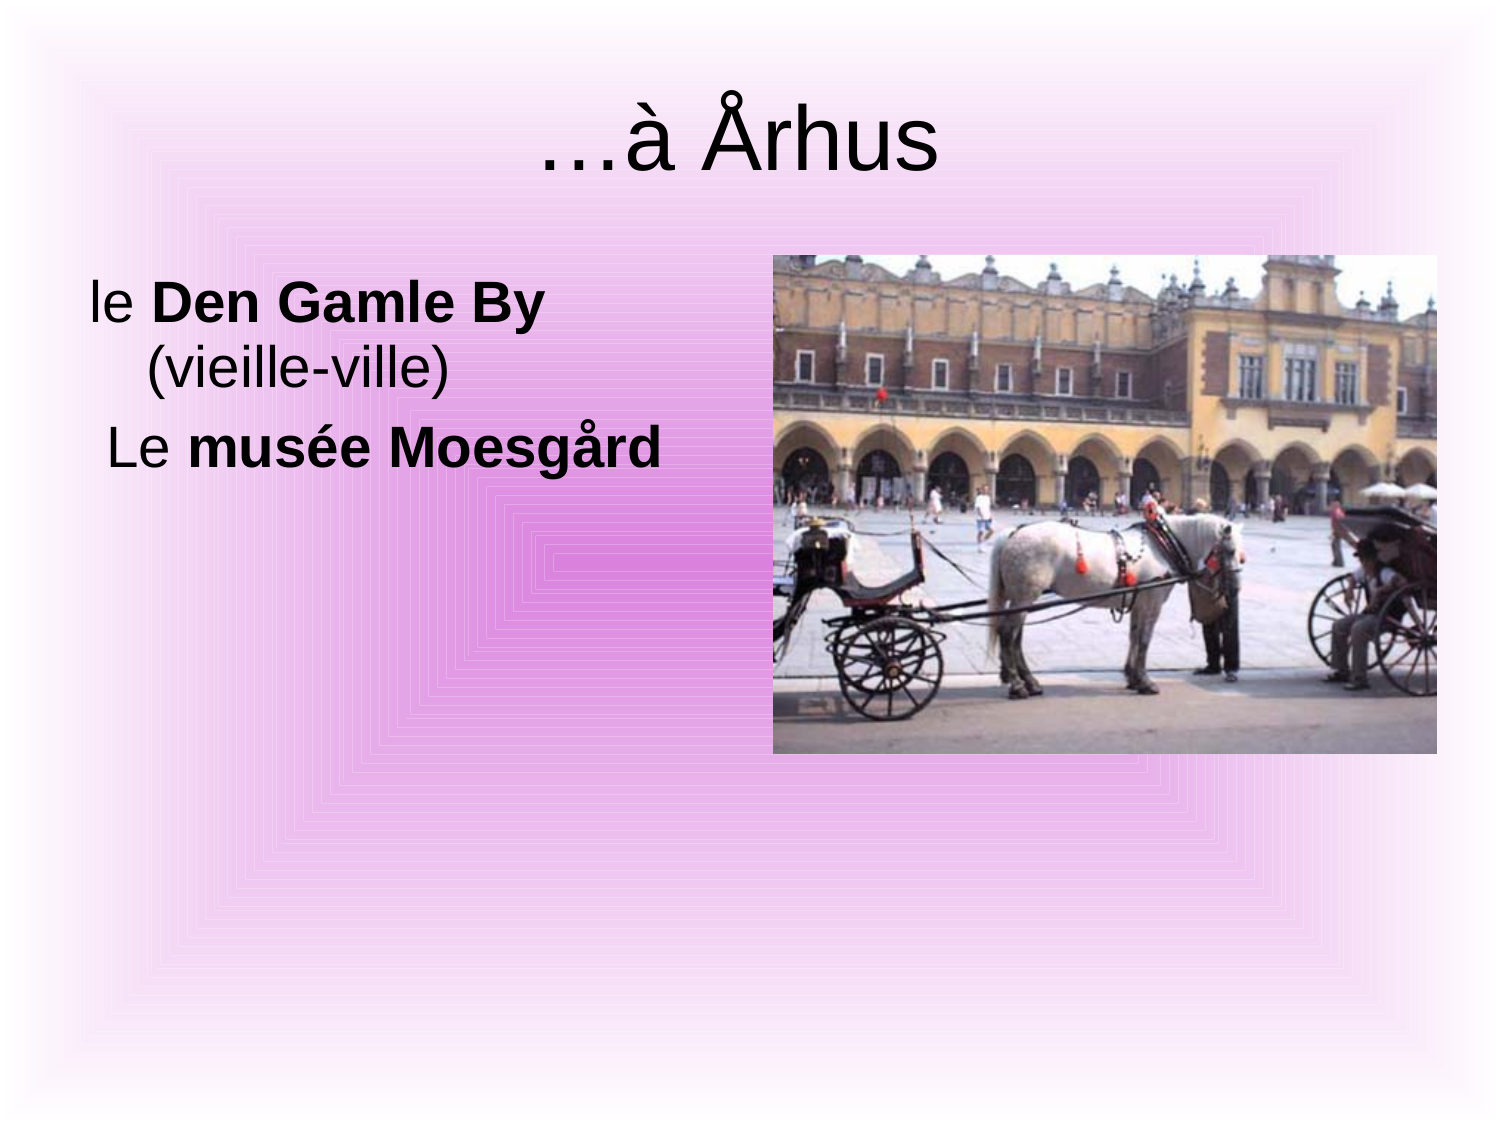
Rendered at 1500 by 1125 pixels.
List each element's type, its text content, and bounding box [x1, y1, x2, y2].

list le Den Gamle By (vieille-ville) Le musée Moesgård [75, 262, 738, 1006]
title …à Århus [75, 45, 1426, 233]
picture [773, 255, 1437, 754]
